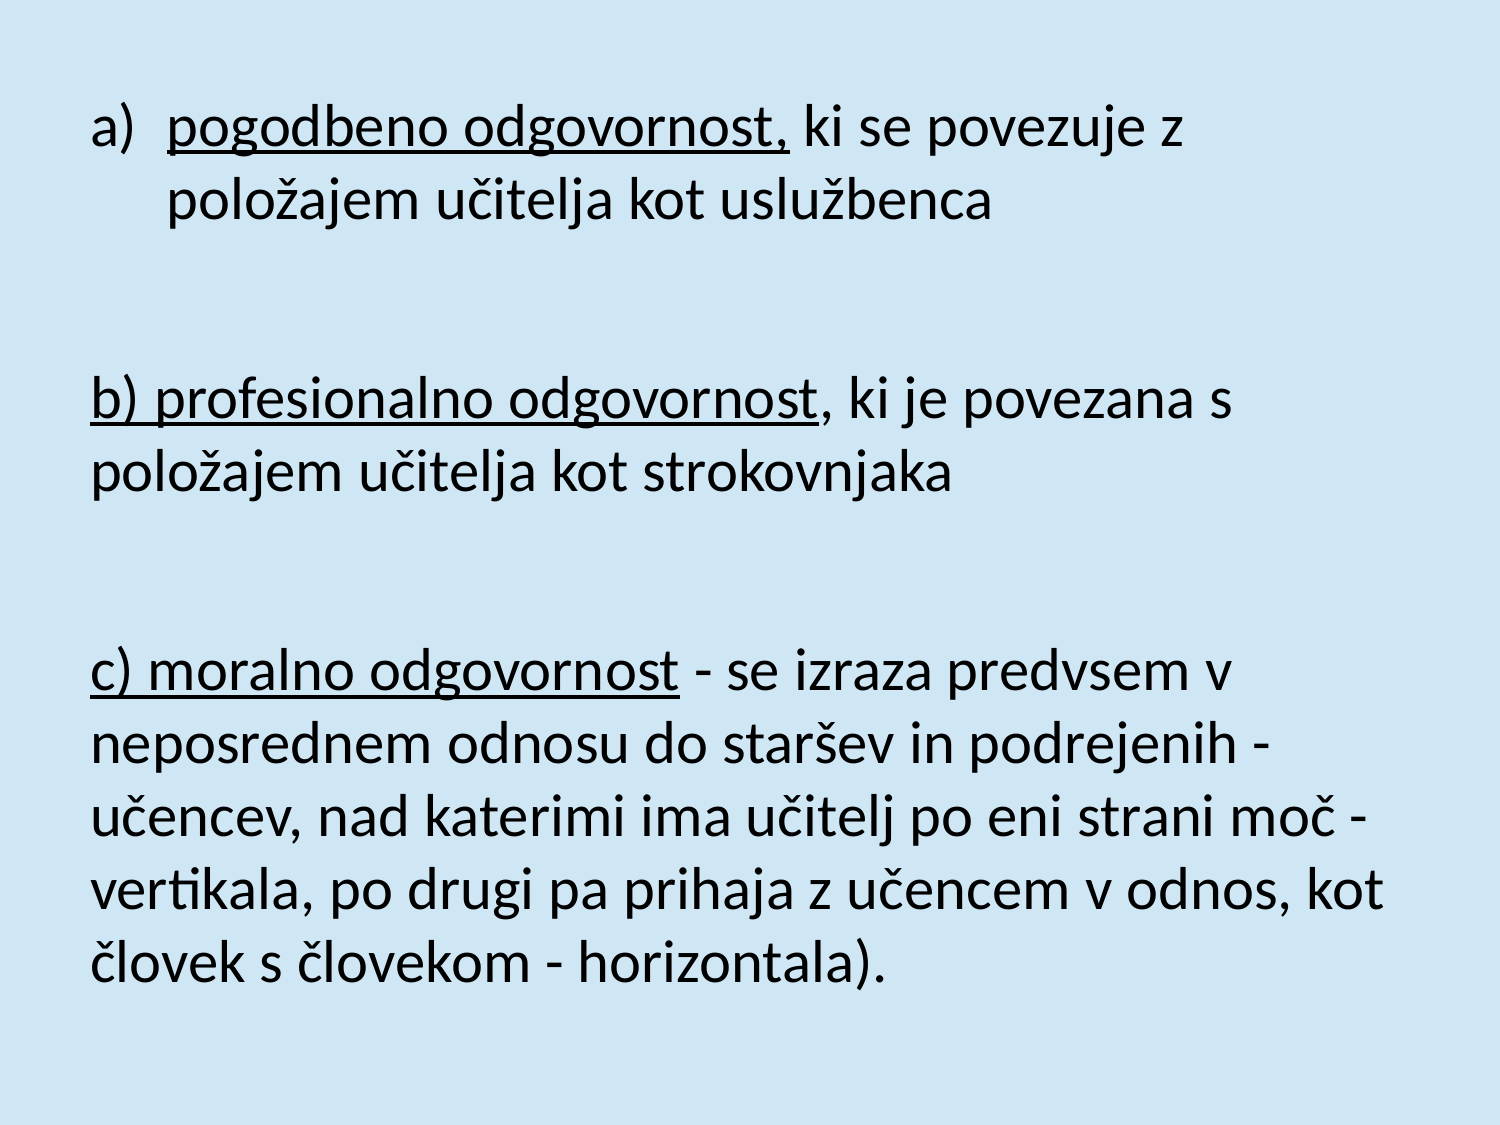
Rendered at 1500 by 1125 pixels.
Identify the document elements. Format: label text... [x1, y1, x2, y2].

list pogodbeno odgovornost, ki se povezuje z položajem učitelja kot uslužbenca b) profesionalno odgovornost, ki je povezana s položajem učitelja kot strokovnjaka c) moralno odgovornost - se izraza predvsem v neposrednem odnosu do staršev in podrejenih - učencev, nad katerimi ima učitelj po eni strani moč - vertikala, po drugi pa prihaja z učencem v odnos, kot človek s človekom - horizontala). [75, 78, 1425, 1005]
